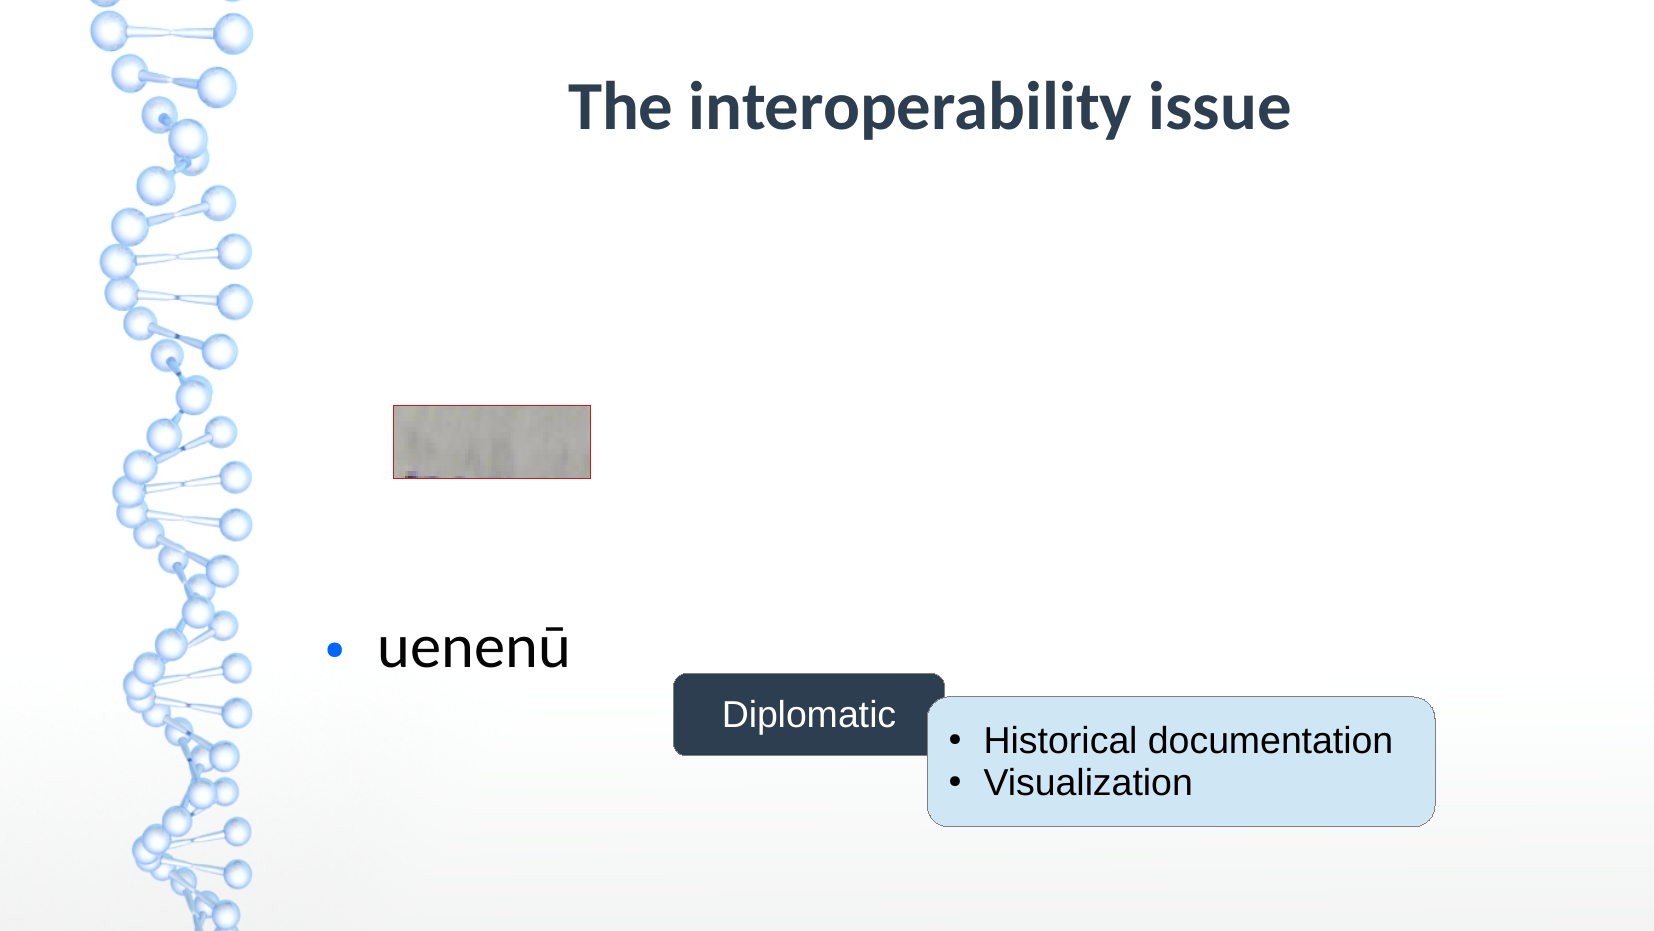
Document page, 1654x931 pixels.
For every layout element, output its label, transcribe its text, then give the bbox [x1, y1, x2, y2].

list uenenū [307, 620, 626, 703]
picture [0, 0, 1654, 931]
text_box Historical documentation Visualization [927, 696, 1436, 827]
title The interoperability issue [265, 35, 1595, 189]
text_box Diplomatic [673, 673, 945, 756]
